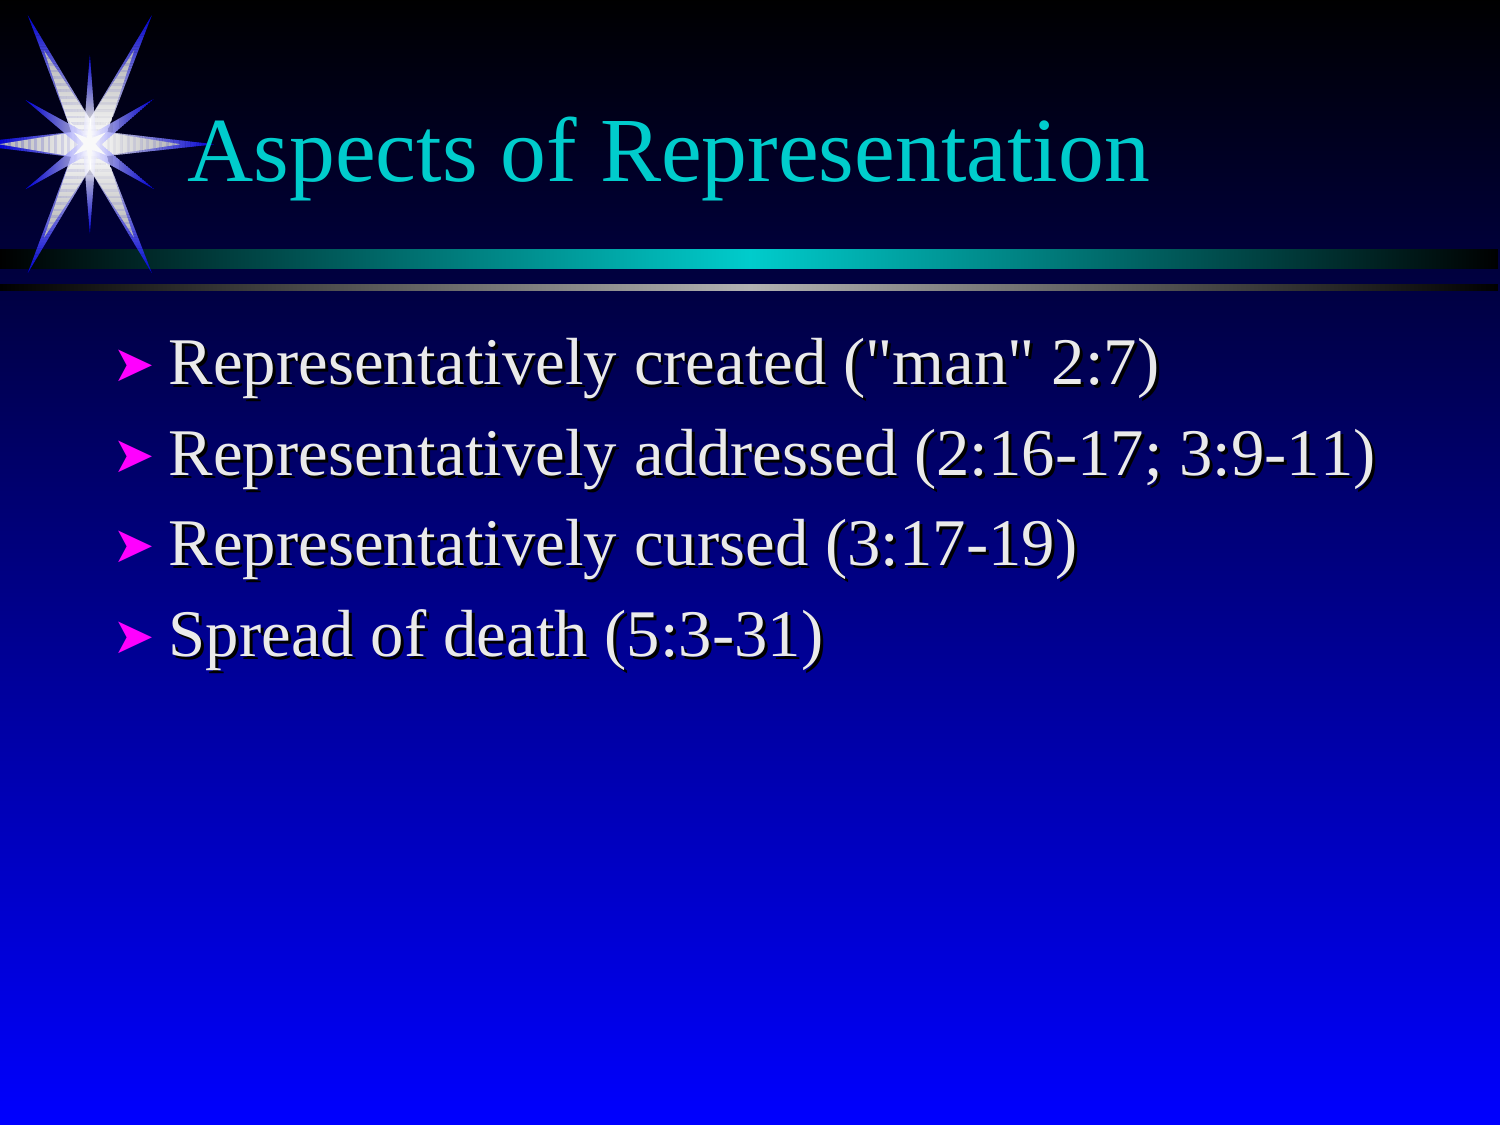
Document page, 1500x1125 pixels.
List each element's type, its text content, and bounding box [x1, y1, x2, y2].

list Representatively created ("man" 2:7) Representatively addressed (2:16-17; 3:9-11) Representatively cursed (3:17-19) Spread of death (5:3-31) [112, 324, 1388, 1001]
title Aspects of Representation [187, 56, 1463, 244]
